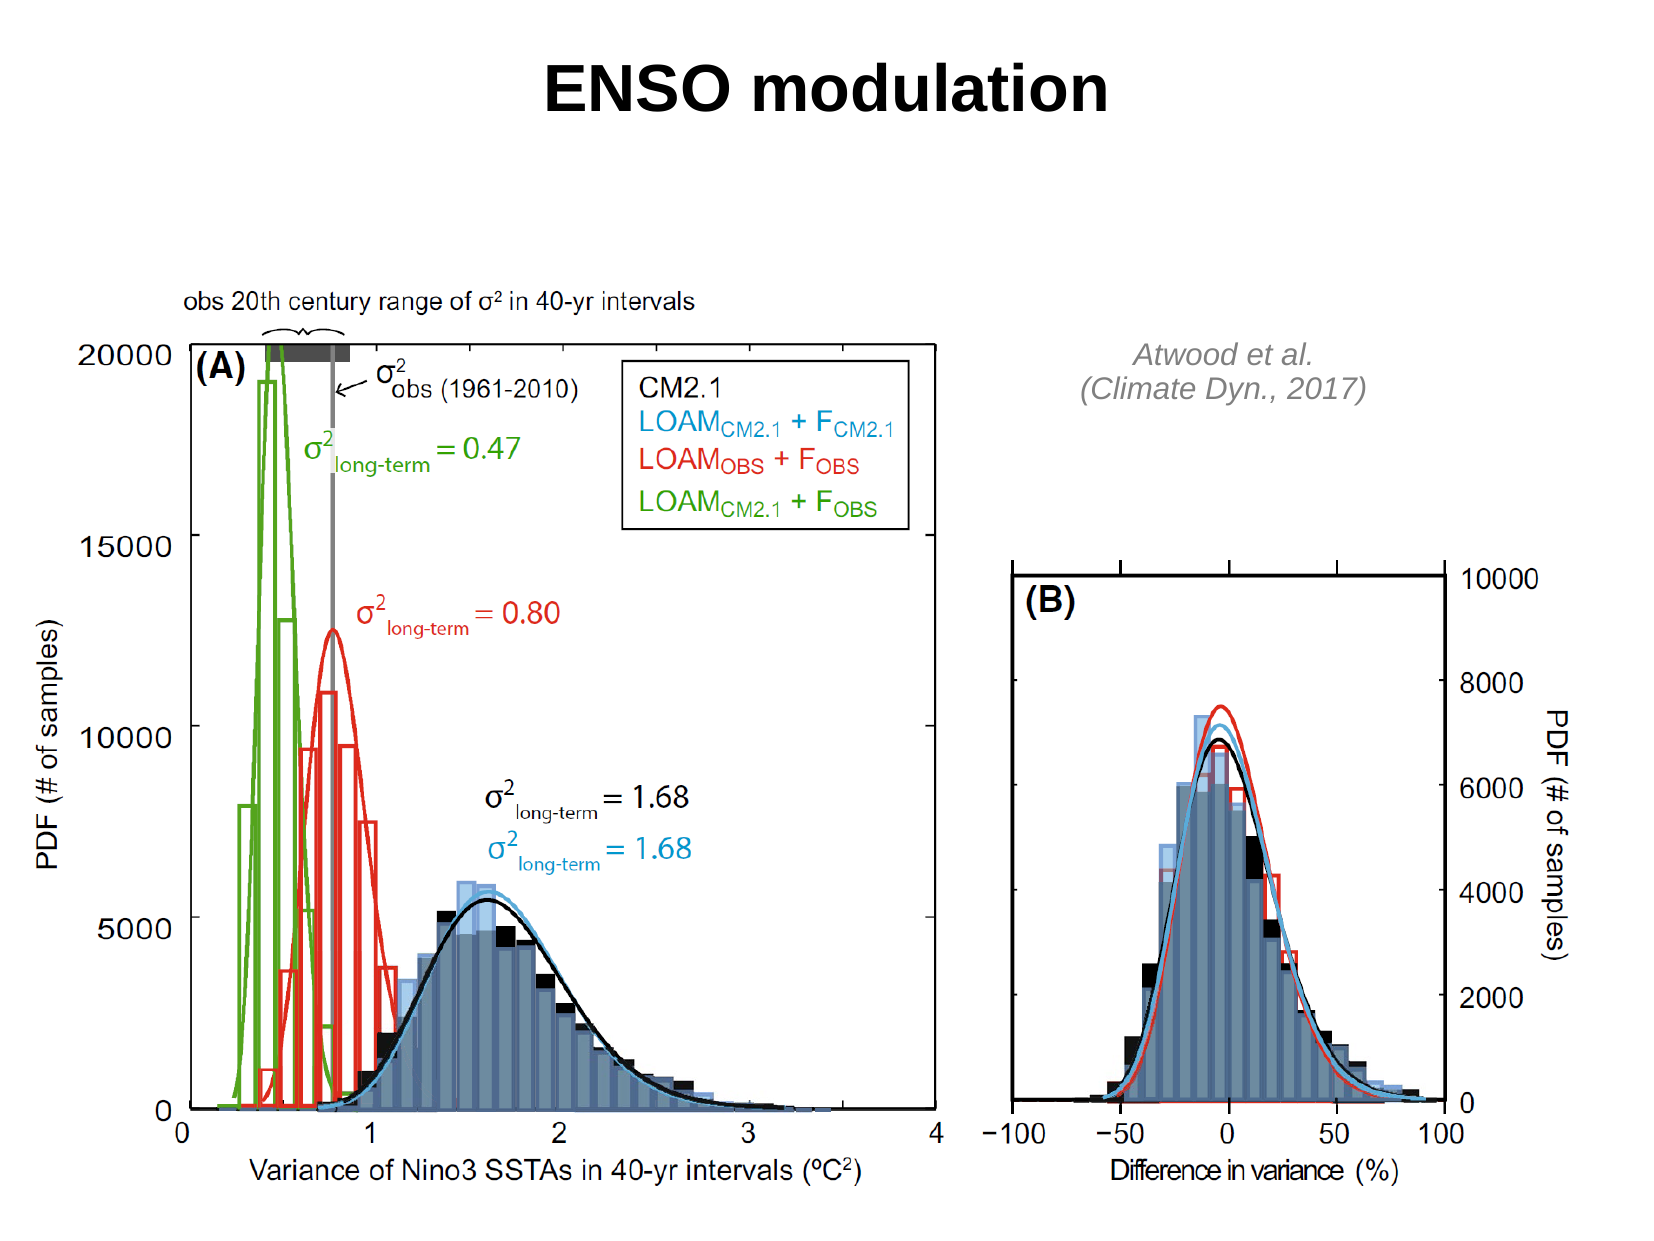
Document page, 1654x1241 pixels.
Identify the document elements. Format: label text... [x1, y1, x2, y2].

picture [24, 271, 1590, 1197]
text_box Atwood et al. (Climate Dyn., 2017) [1021, 330, 1427, 415]
text_box ENSO modulation [39, 32, 1615, 125]
